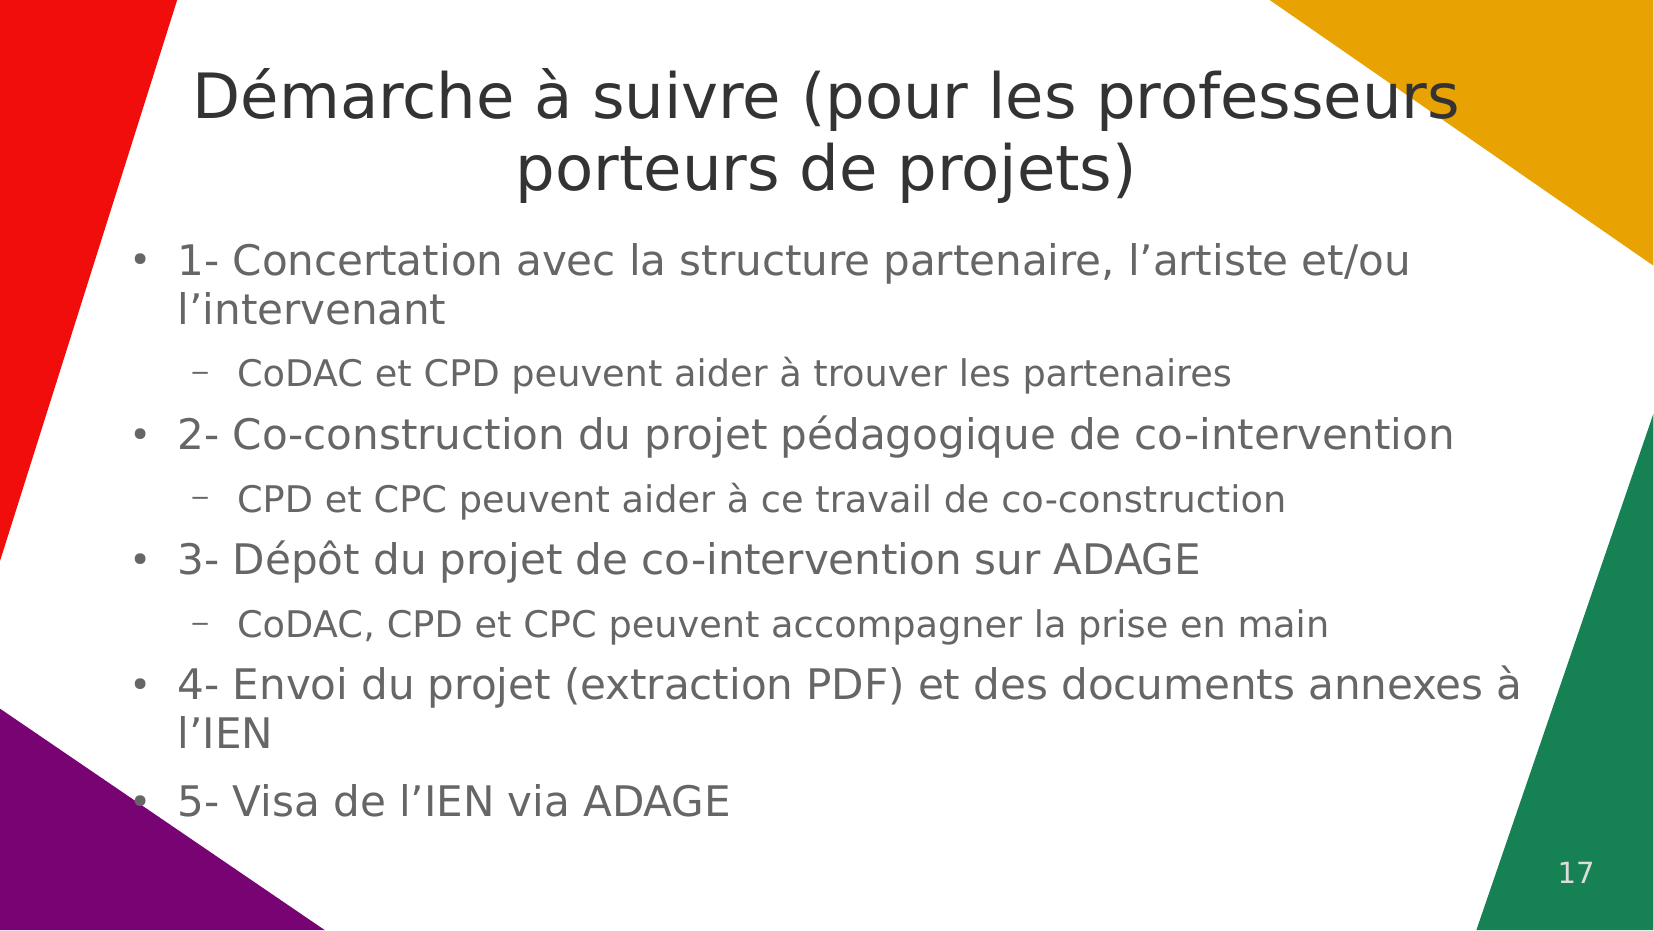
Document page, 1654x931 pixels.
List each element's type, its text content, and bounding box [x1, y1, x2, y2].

list 1- Concertation avec la structure partenaire, l’artiste et/ou l’intervenant CoDAC et CPD peuvent aider à trouver les partenaires 2- Co-construction du projet pédagogique de co-intervention CPD et CPC peuvent aider à ce travail de co-construction 3- Dépôt du projet de co-intervention sur ADAGE CoDAC, CPD et CPC peuvent accompagner la prise en main 4- Envoi du projet (extraction PDF) et des documents annexes à l’IEN 5- Visa de l’IEN via ADAGE [118, 236, 1536, 827]
title Démarche à suivre (pour les professeurs porteurs de projets) [118, 59, 1536, 207]
